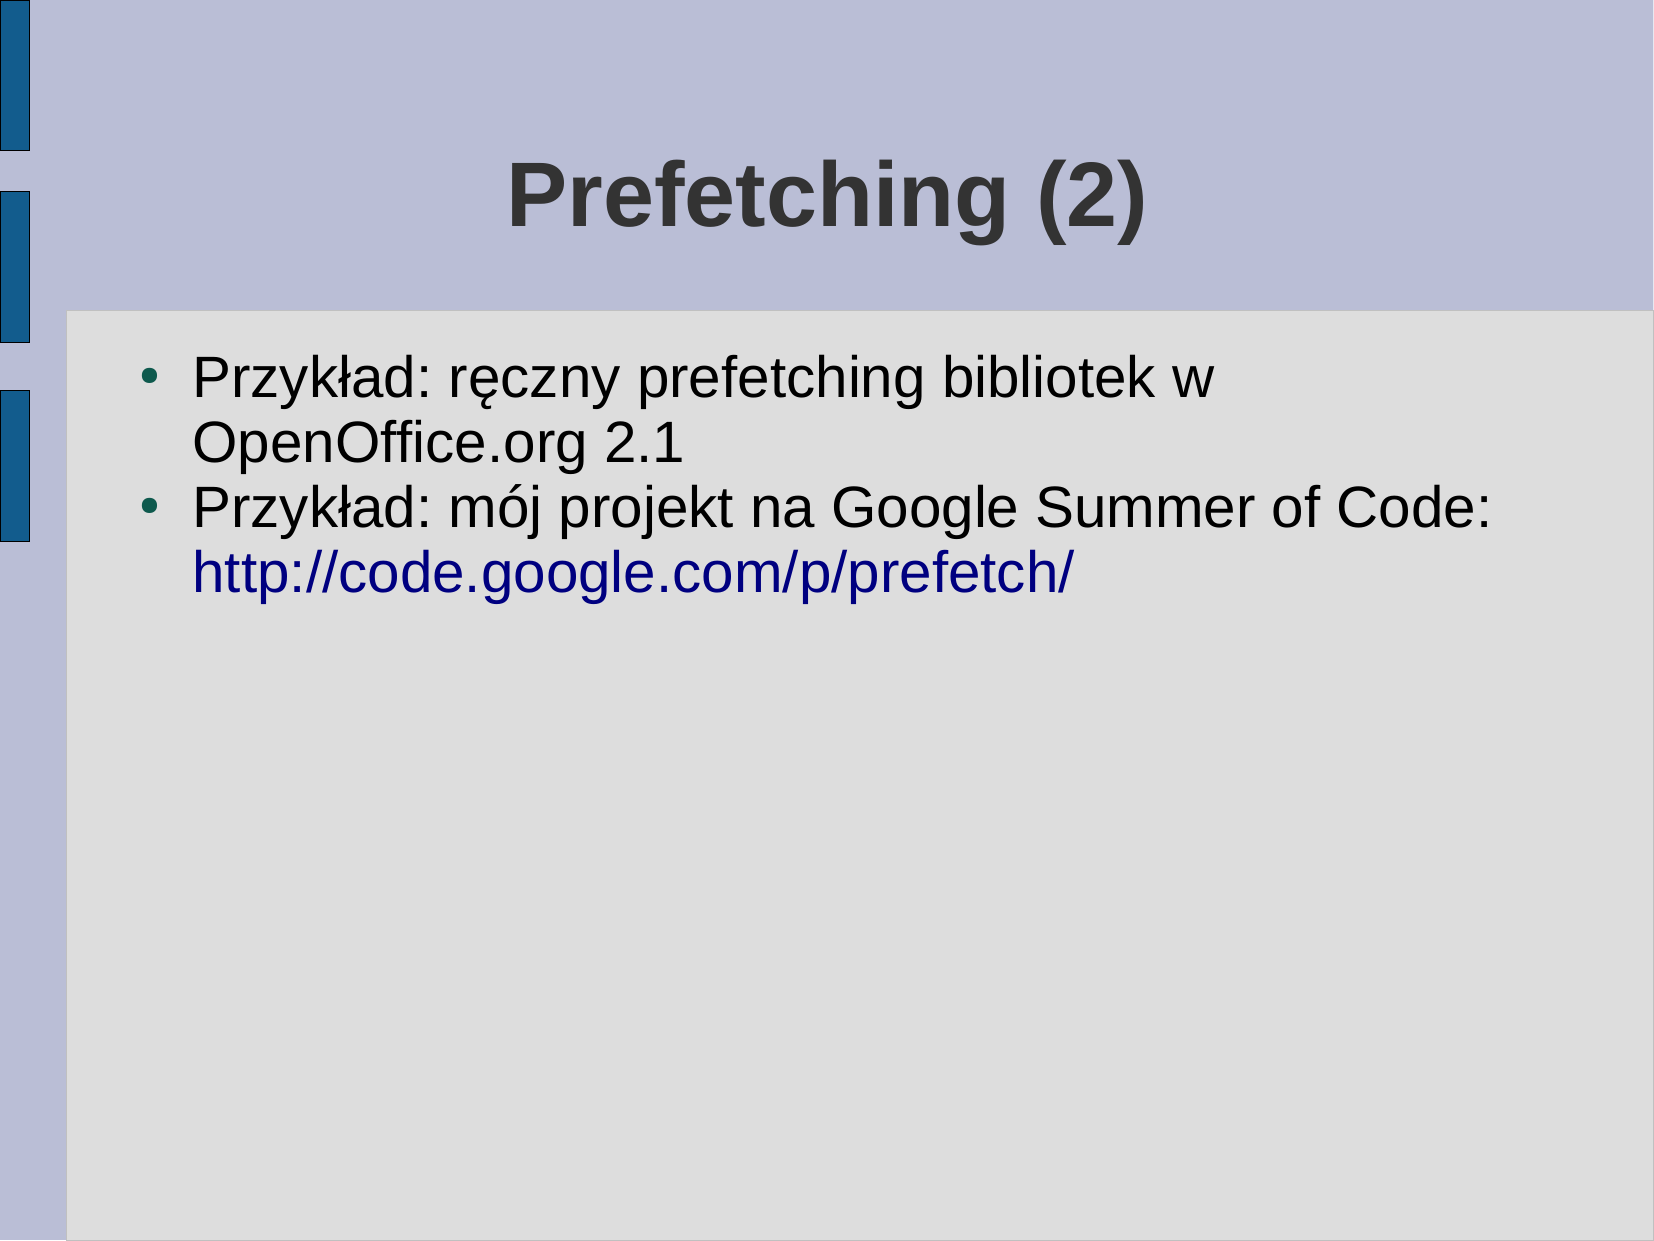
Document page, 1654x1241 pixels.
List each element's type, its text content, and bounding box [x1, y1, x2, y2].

title Prefetching (2) [121, 91, 1534, 299]
list Przykład: ręczny prefetching bibliotek w OpenOffice.org 2.1 Przykład: mój projekt na Google Summer of Code: http://code.google.com/p/prefetch/ [121, 344, 1534, 1127]
